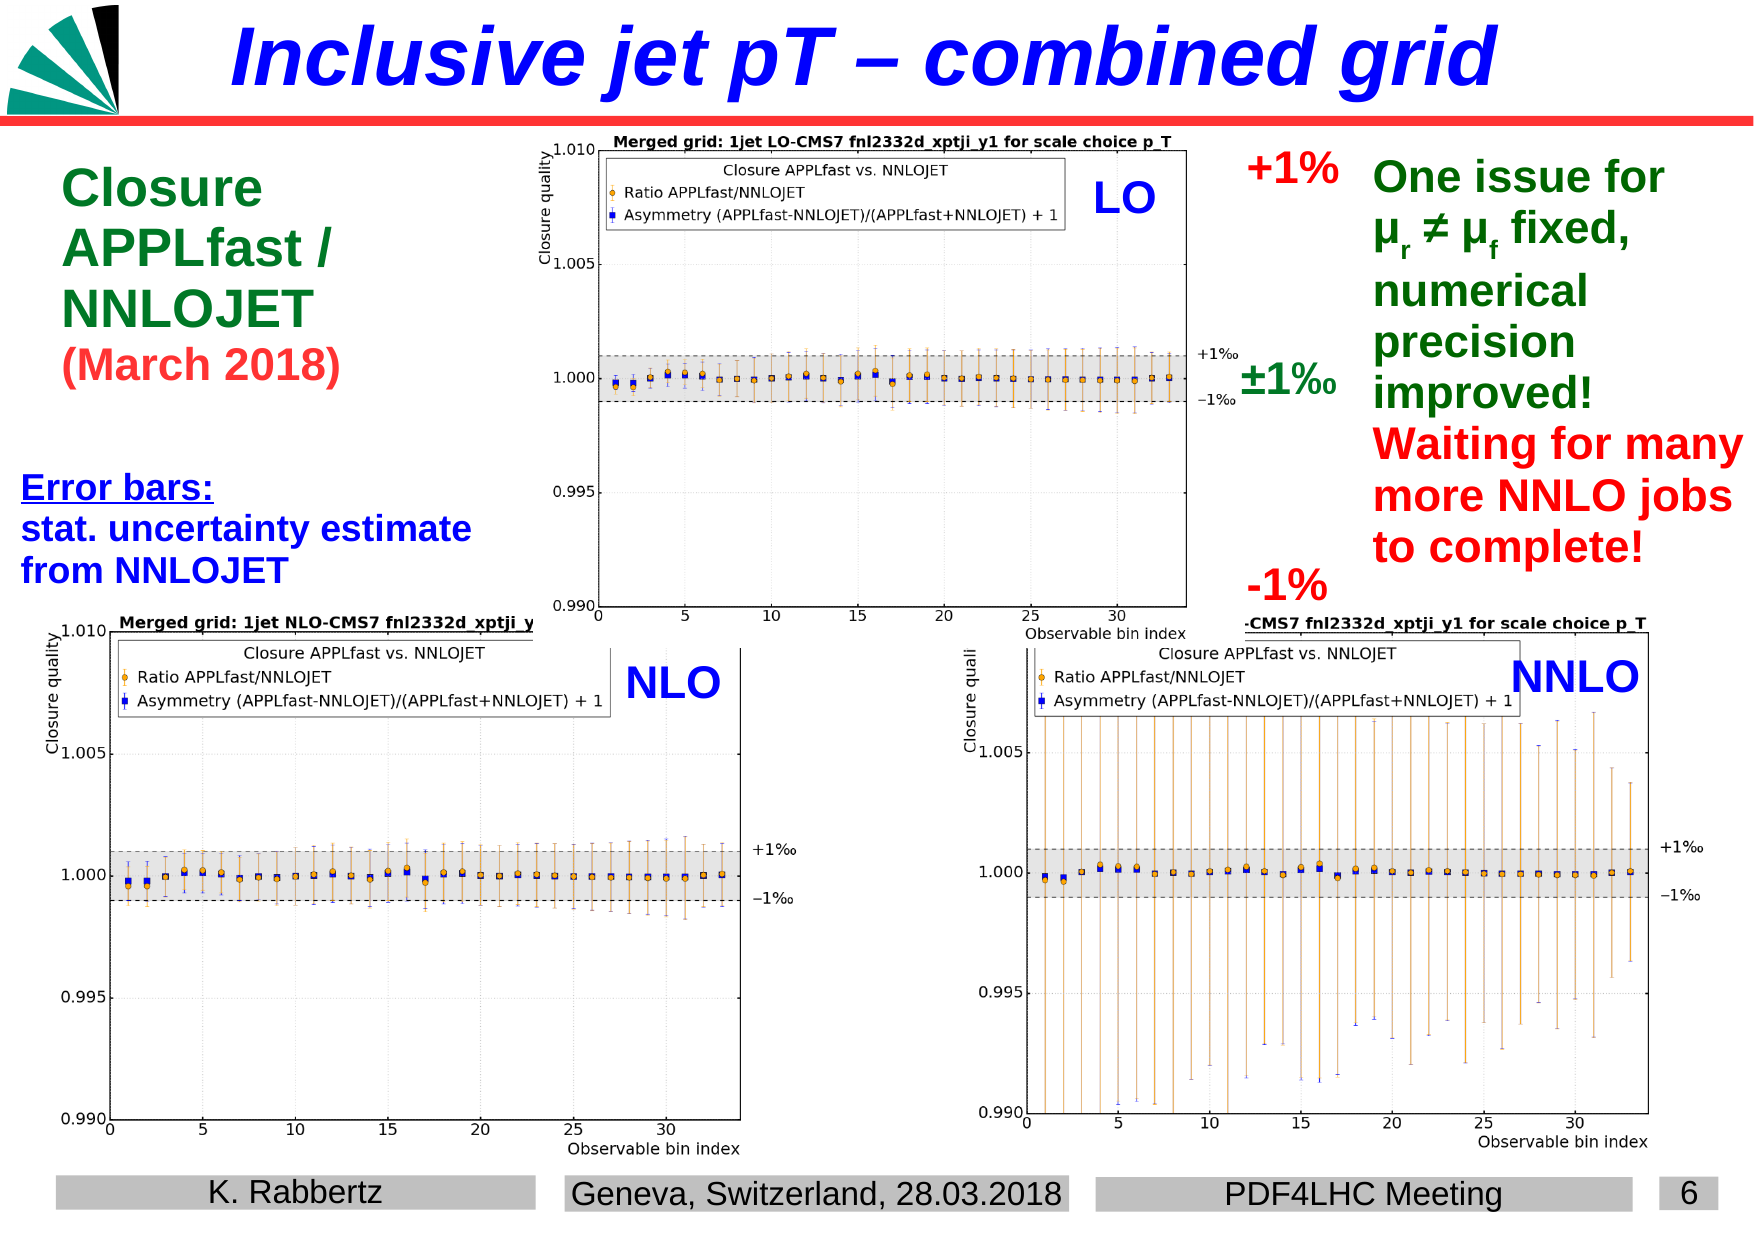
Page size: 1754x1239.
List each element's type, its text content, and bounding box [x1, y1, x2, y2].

text_box Closure APPLfast / NNLOJET (March 2018) [49, 151, 360, 396]
text_box -1% [1234, 553, 1341, 617]
text_box +1% [1234, 136, 1352, 200]
picture [39, 129, 1707, 1160]
title Inclusive jet pT – combined grid [123, 0, 1606, 114]
text_box ±1‰ [1228, 347, 1350, 411]
text_box NLO [613, 650, 740, 714]
text_box NNLO [1498, 644, 1653, 709]
picture [7, 5, 119, 116]
text_box Error bars: stat. uncertainty estimate from NNLOJET [8, 460, 488, 605]
text_box LO [1081, 165, 1181, 239]
text_box One issue for μr ≠ μf fixed, numerical precision improved! Waiting for many more NNLO jobs to complete! [1360, 145, 1754, 579]
